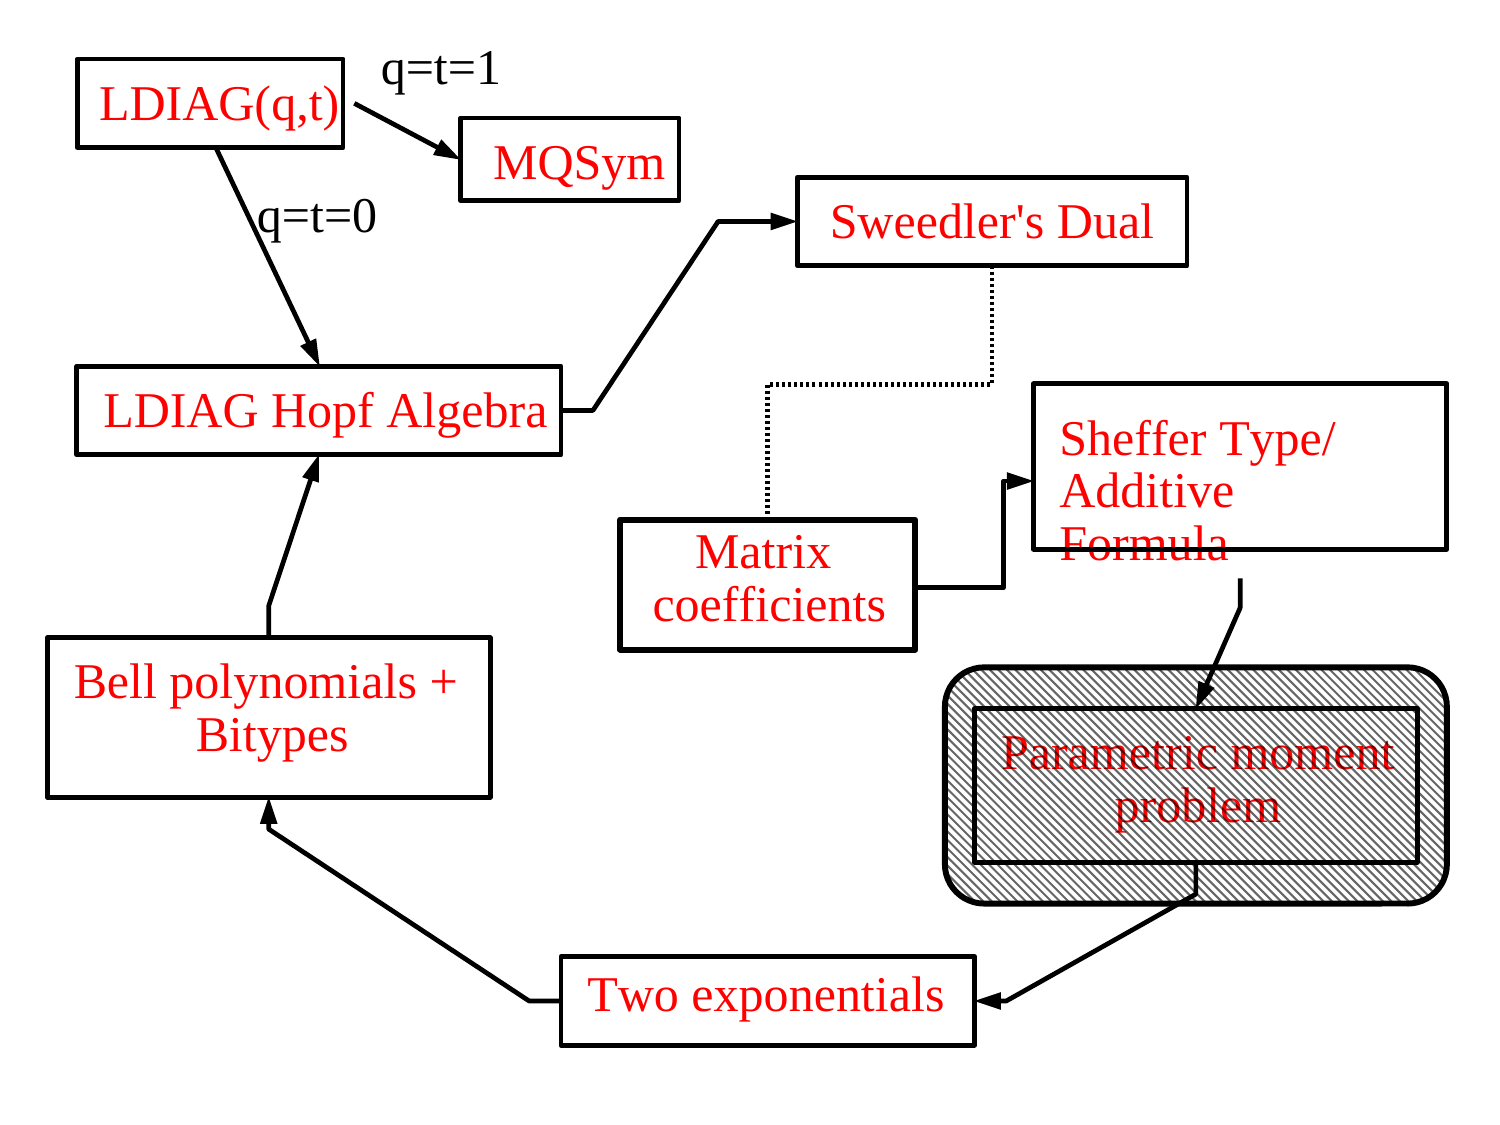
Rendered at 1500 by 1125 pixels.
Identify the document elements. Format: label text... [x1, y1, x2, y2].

text_box MQSym [478, 129, 677, 198]
text_box LDIAG(q,t) [345, 70, 355, 142]
text_box LDIAG Hopf Algebra [88, 377, 559, 450]
text_box Bell polynomials + Bitypes [59, 649, 486, 775]
text_box Two exponentials [572, 962, 960, 1034]
text_box LDIAG(q,t) [84, 70, 341, 142]
text_box [944, 667, 1447, 904]
text_box Matrix coefficients [637, 523, 901, 645]
text_box q=t=0 [242, 183, 393, 255]
text_box q=t=1 [366, 35, 517, 107]
text_box Sheffer Type/ Additive Formula [1044, 405, 1432, 539]
text_box Sweedler's Dual [814, 188, 1182, 261]
